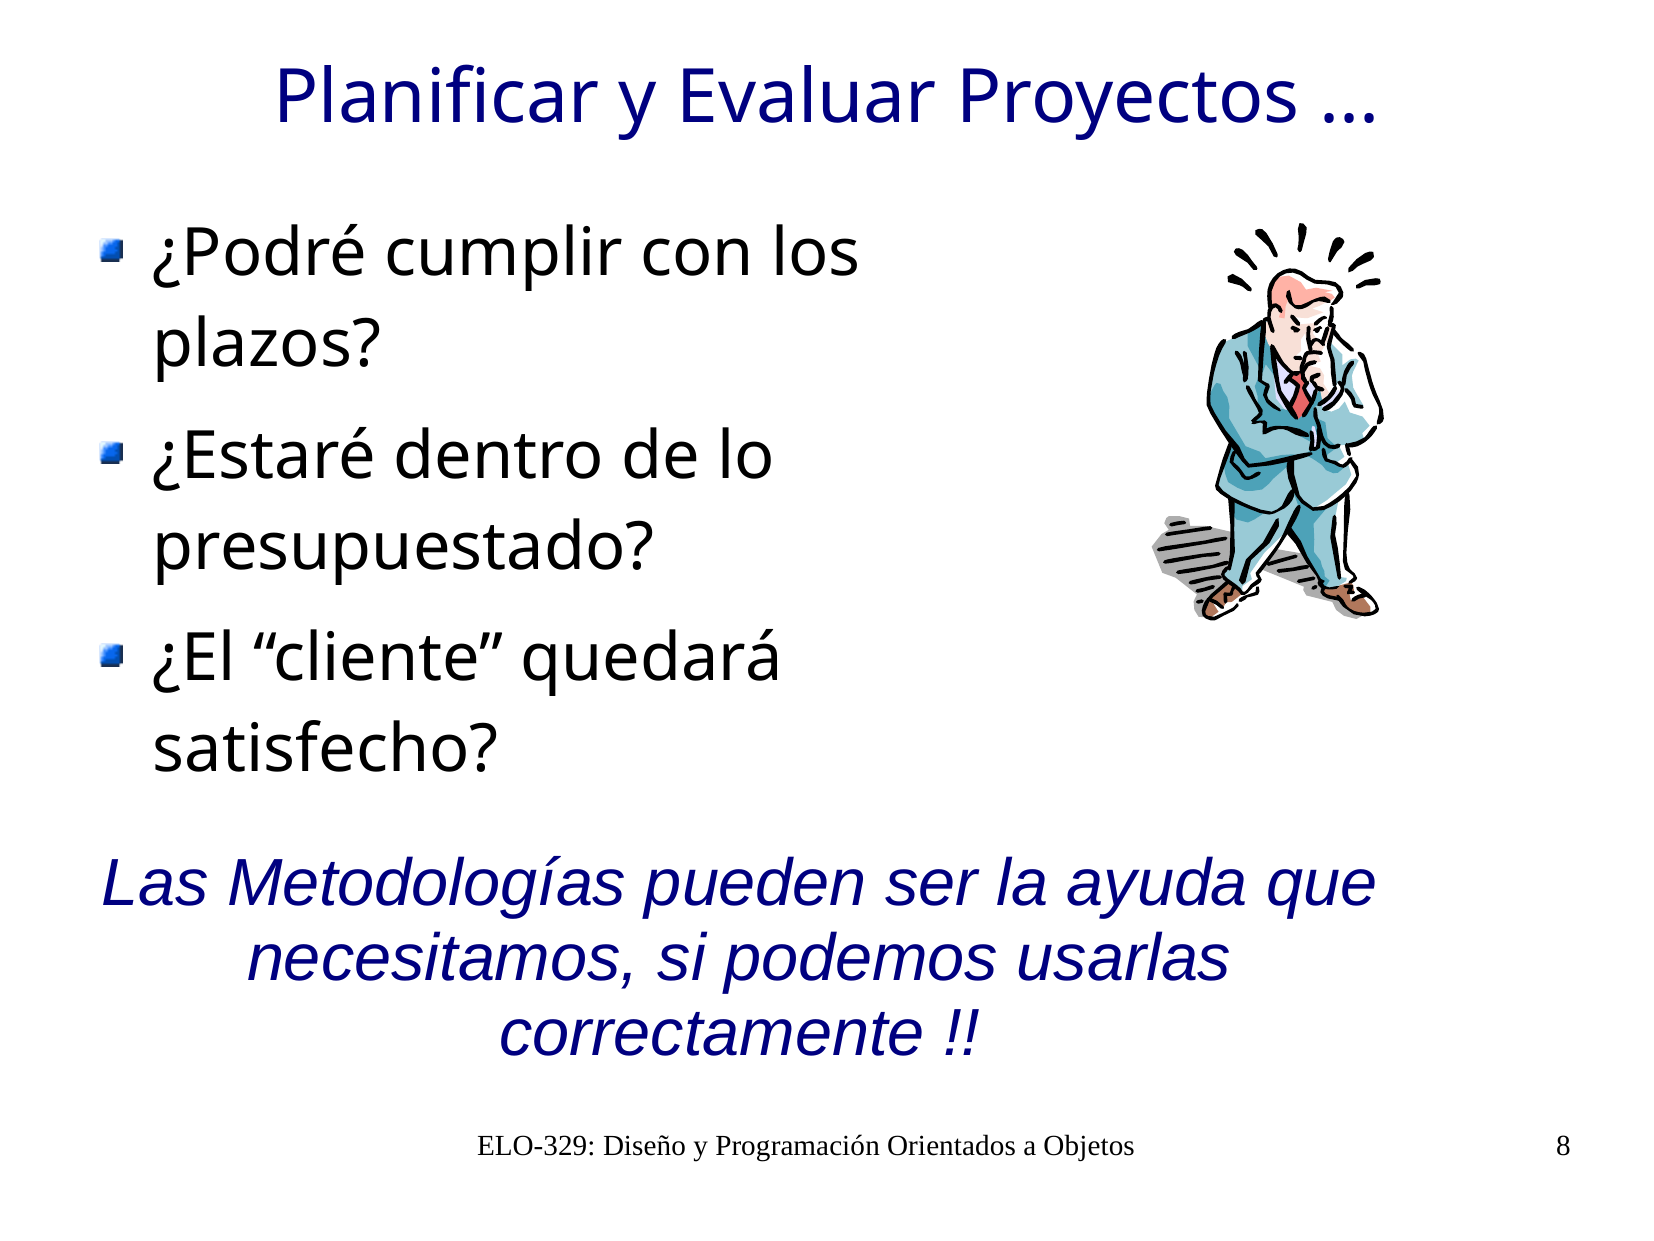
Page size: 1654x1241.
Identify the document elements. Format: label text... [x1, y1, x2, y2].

picture [1151, 220, 1388, 624]
list ¿Podré cumplir con los plazos? ¿Estaré dentro de lo presupuestado? ¿El “cliente” quedará satisfecho? [81, 204, 1026, 837]
title Planificar y Evaluar Proyectos ... [82, 50, 1571, 137]
text_box Las Metodologías pueden ser la ayuda que necesitamos, si podemos usarlas correctamente !! [54, 837, 1426, 1077]
